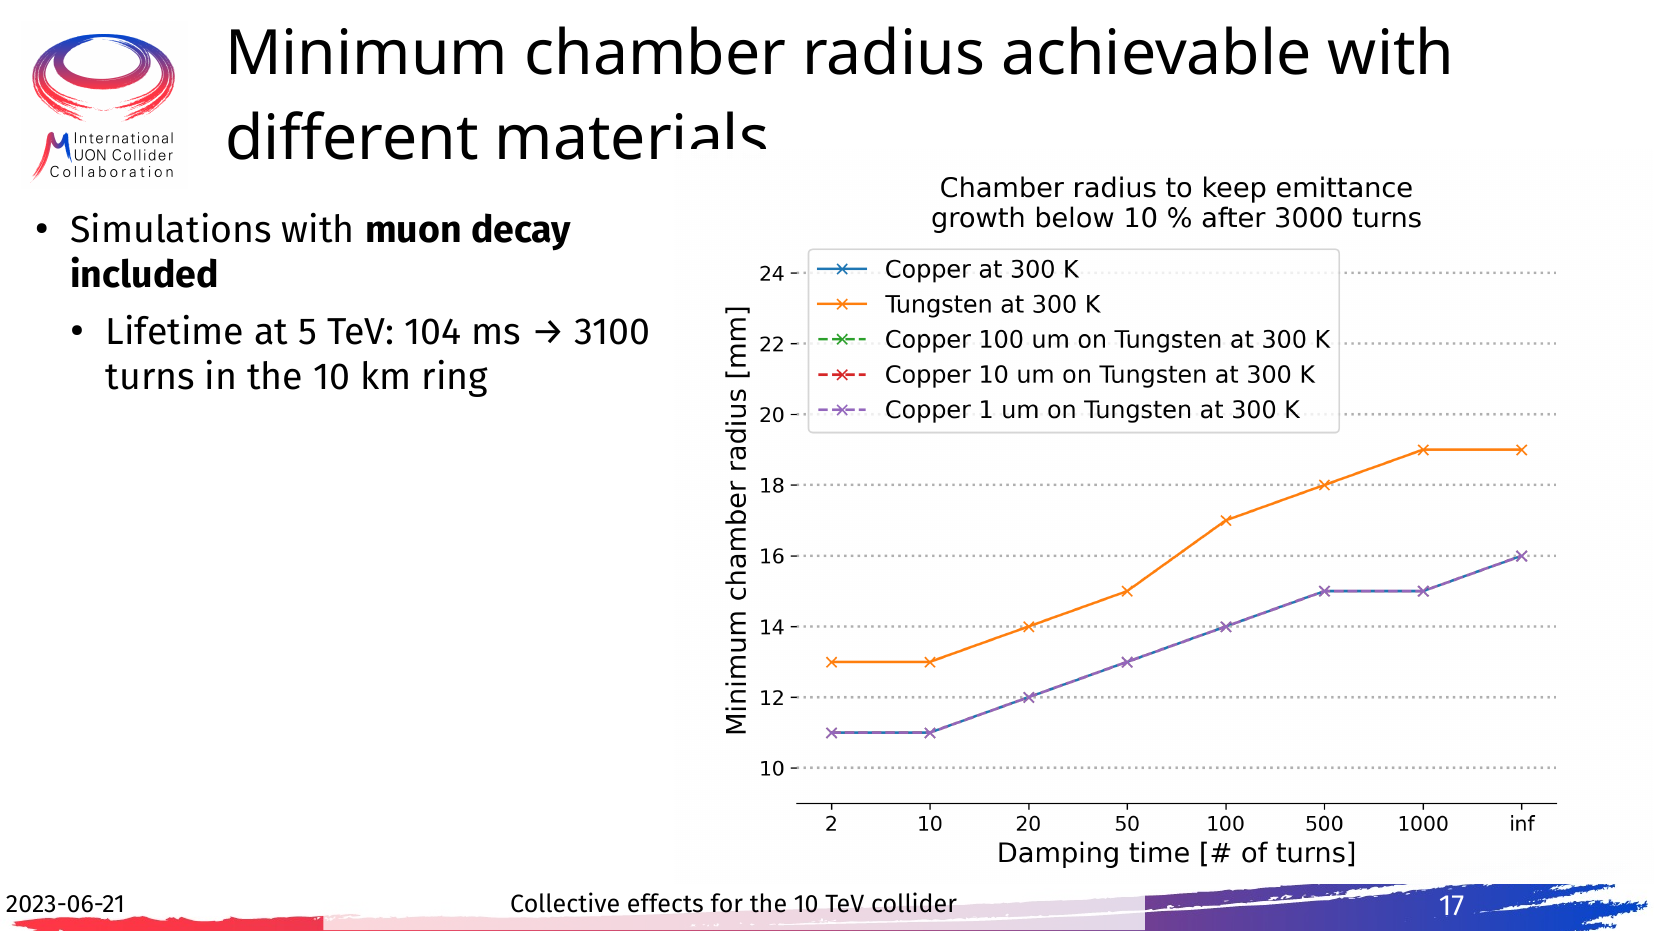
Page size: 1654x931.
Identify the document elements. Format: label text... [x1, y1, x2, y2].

picture [0, 149, 1654, 931]
title Minimum chamber radius achievable with different materials [225, 7, 1571, 200]
text_box Simulations with muon decay included Lifetime at 5 TeV: 104 ms → 3100 turns in the 10 km ring [20, 200, 674, 810]
picture [21, 21, 188, 189]
